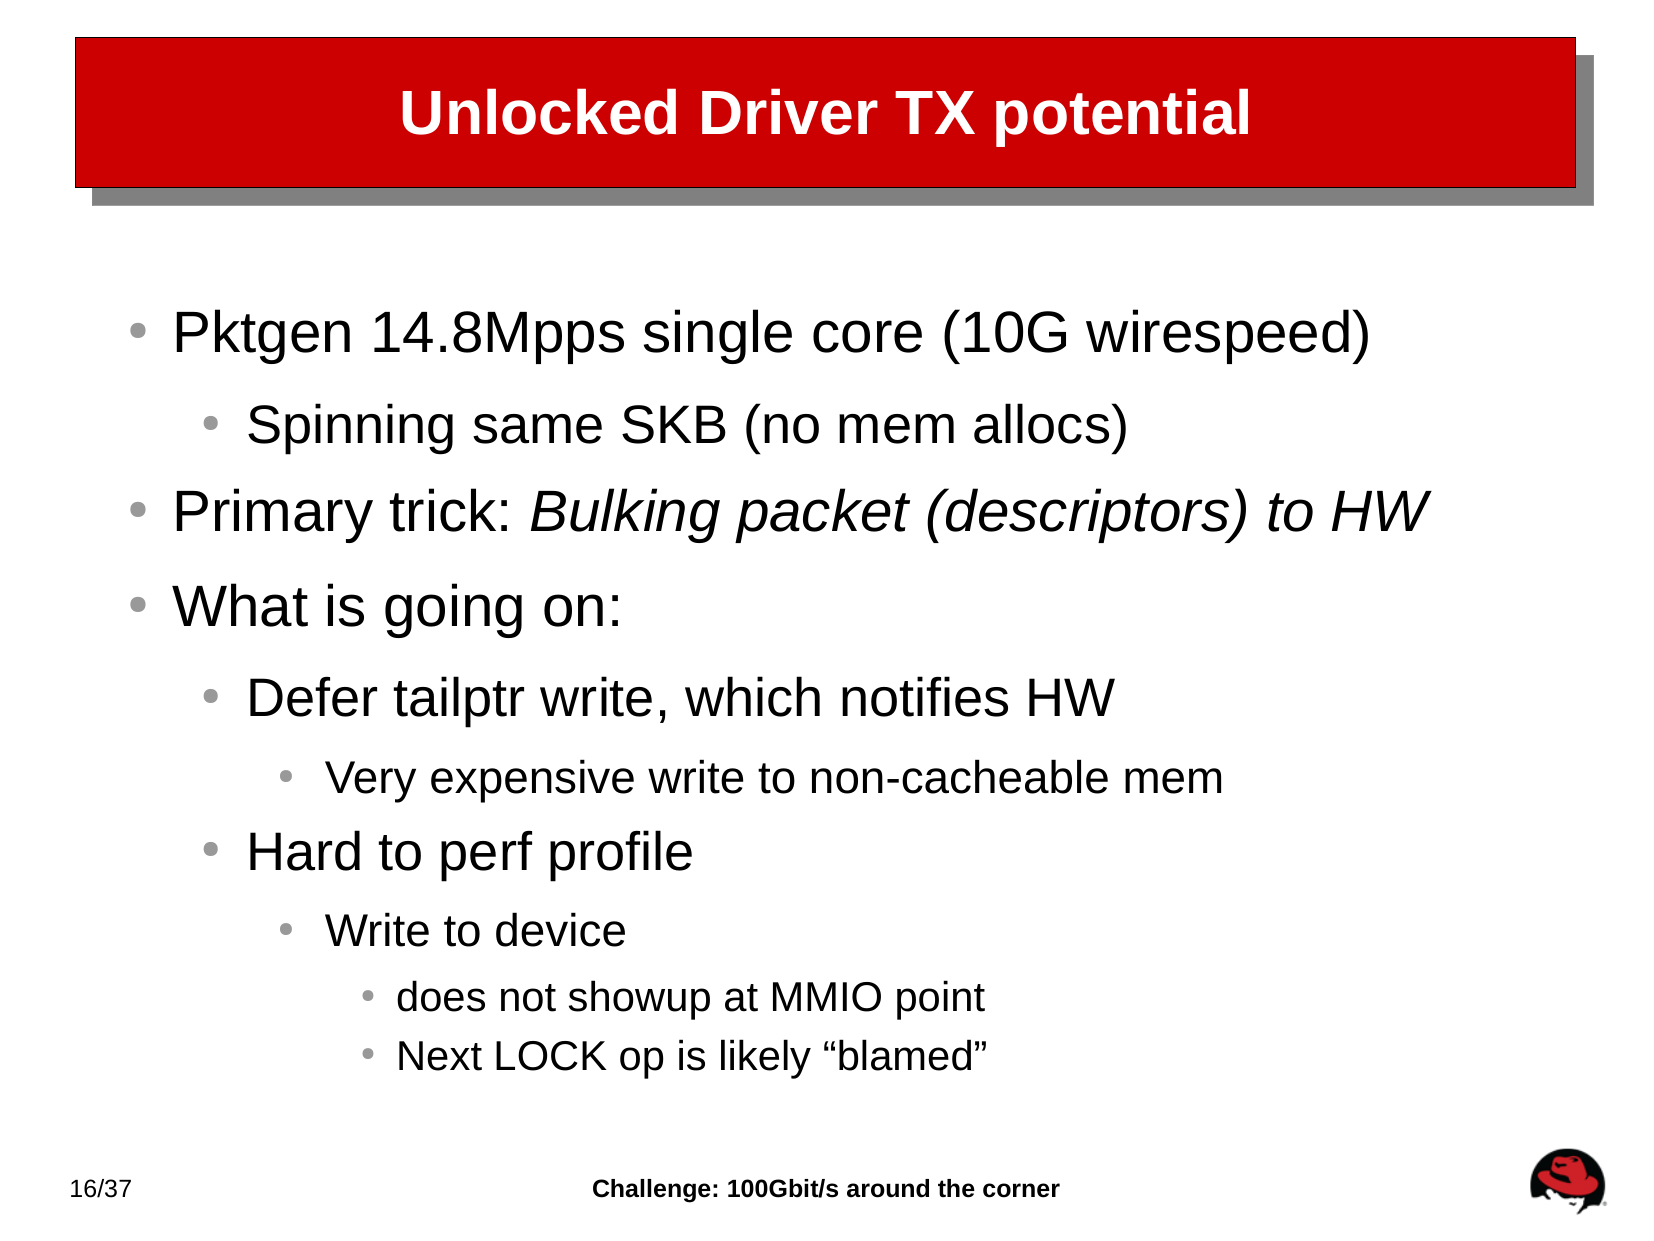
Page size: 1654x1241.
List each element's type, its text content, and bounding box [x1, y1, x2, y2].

list Pktgen 14.8Mpps single core (10G wirespeed) Spinning same SKB (no mem allocs) Primary trick: Bulking packet (descriptors) to HW What is going on: Defer tailptr write, which notifies HW Very expensive write to non-cacheable mem Hard to perf profile Write to device does not showup at MMIO point Next LOCK op is likely “blamed” [112, 300, 1538, 1088]
title Unlocked Driver TX potential [116, 37, 1538, 188]
picture [1529, 1146, 1613, 1224]
